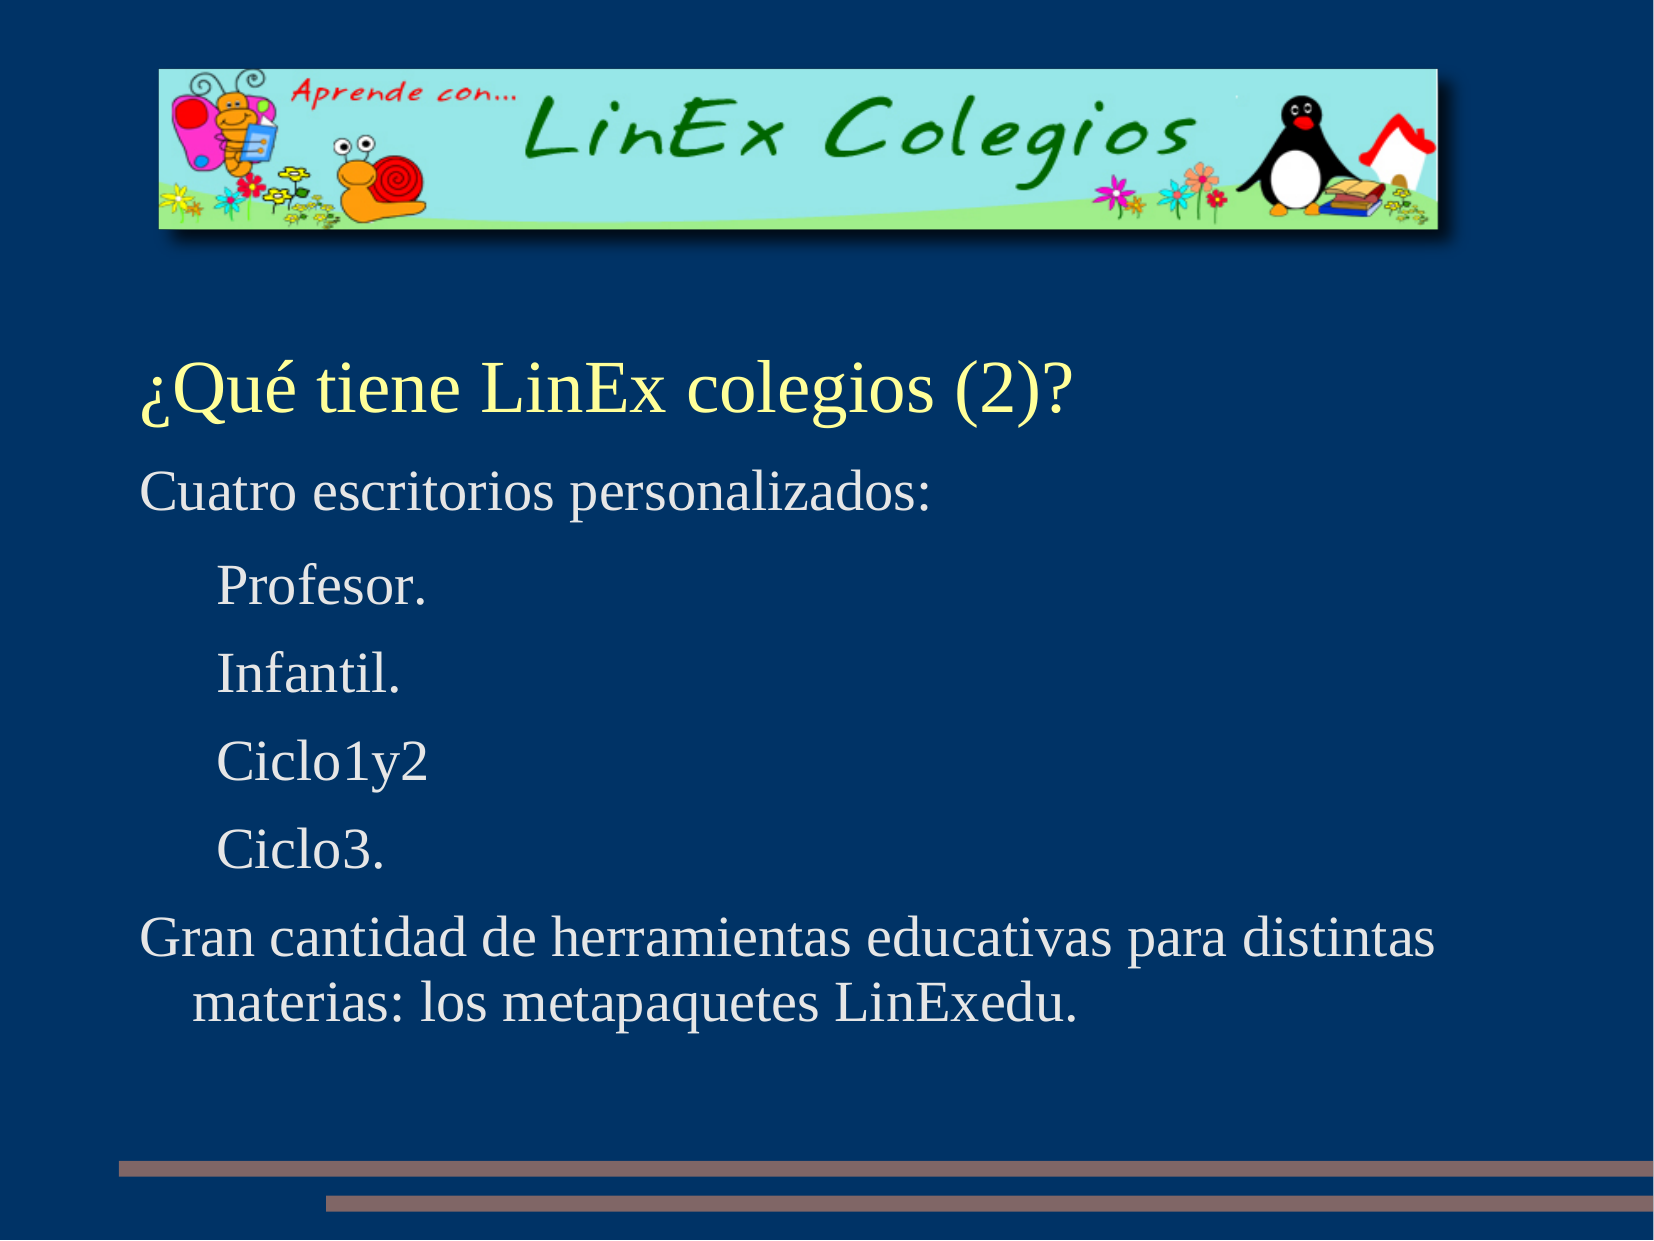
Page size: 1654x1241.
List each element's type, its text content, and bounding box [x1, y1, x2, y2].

list ¿Qué tiene LinEx colegios (2)? Cuatro escritorios personalizados: Profesor. Infantil. Ciclo1y2 Ciclo3. Gran cantidad de herramientas educativas para distintas materias: los metapaquetes LinExedu. [121, 345, 1561, 1156]
picture [147, 58, 1477, 266]
